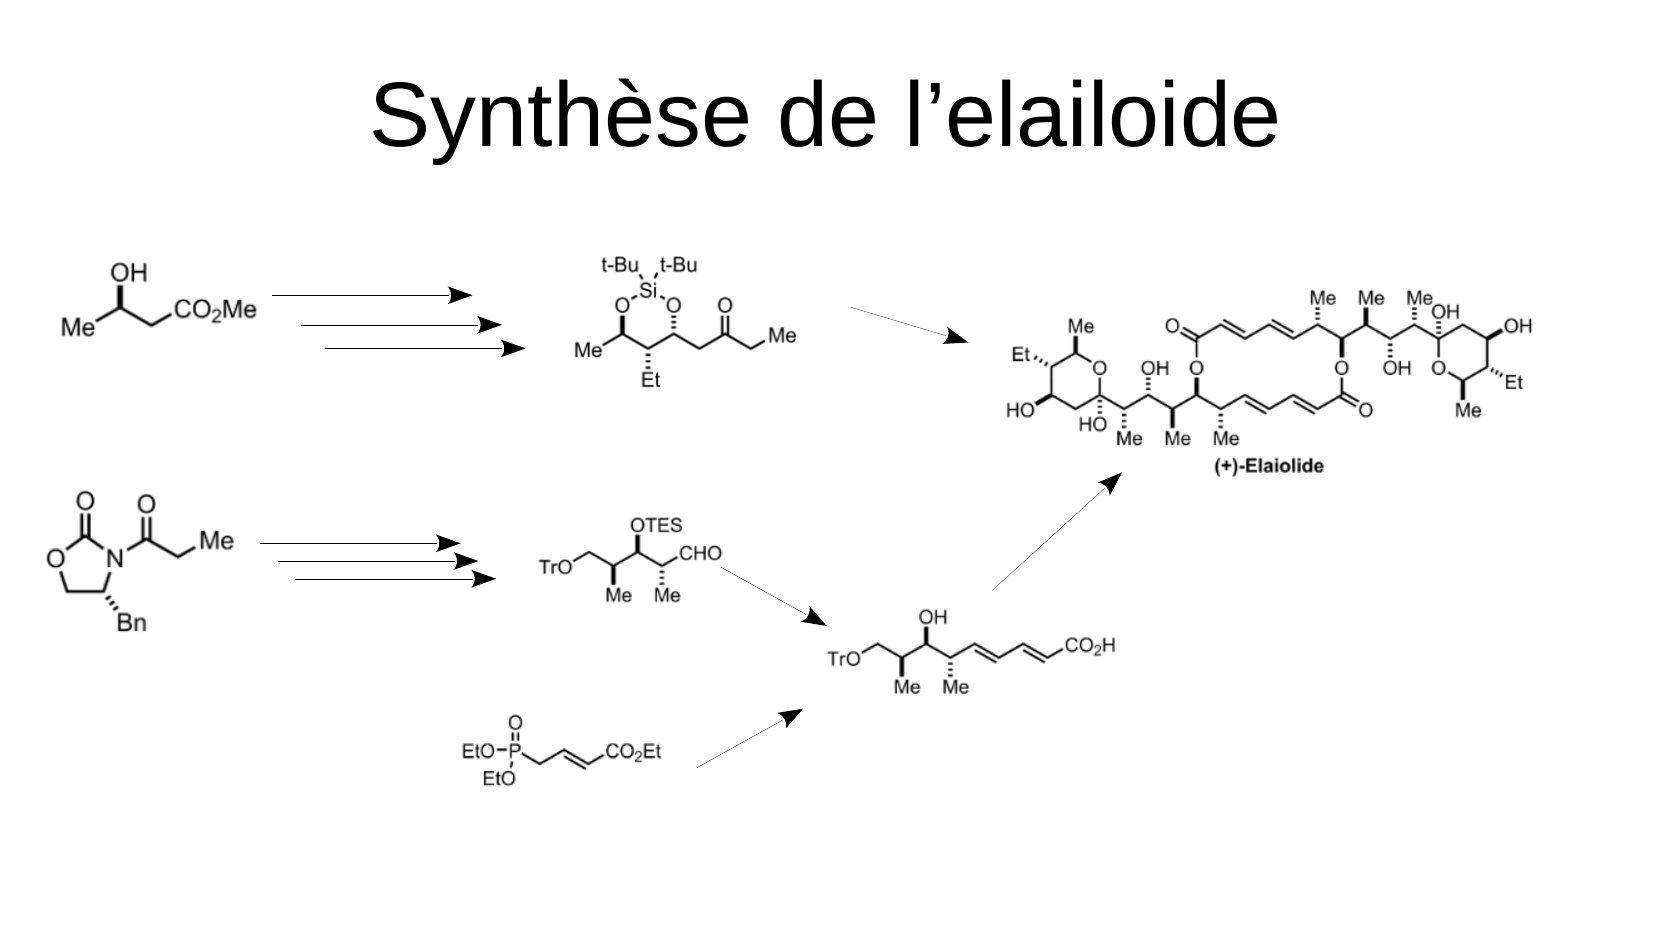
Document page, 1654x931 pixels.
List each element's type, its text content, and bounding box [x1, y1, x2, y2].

picture [555, 224, 827, 414]
title Synthèse de l’elailoide [82, 37, 1571, 193]
picture [525, 496, 745, 625]
picture [23, 467, 269, 650]
picture [977, 246, 1630, 508]
picture [35, 237, 275, 378]
picture [454, 688, 674, 804]
picture [803, 601, 1130, 709]
